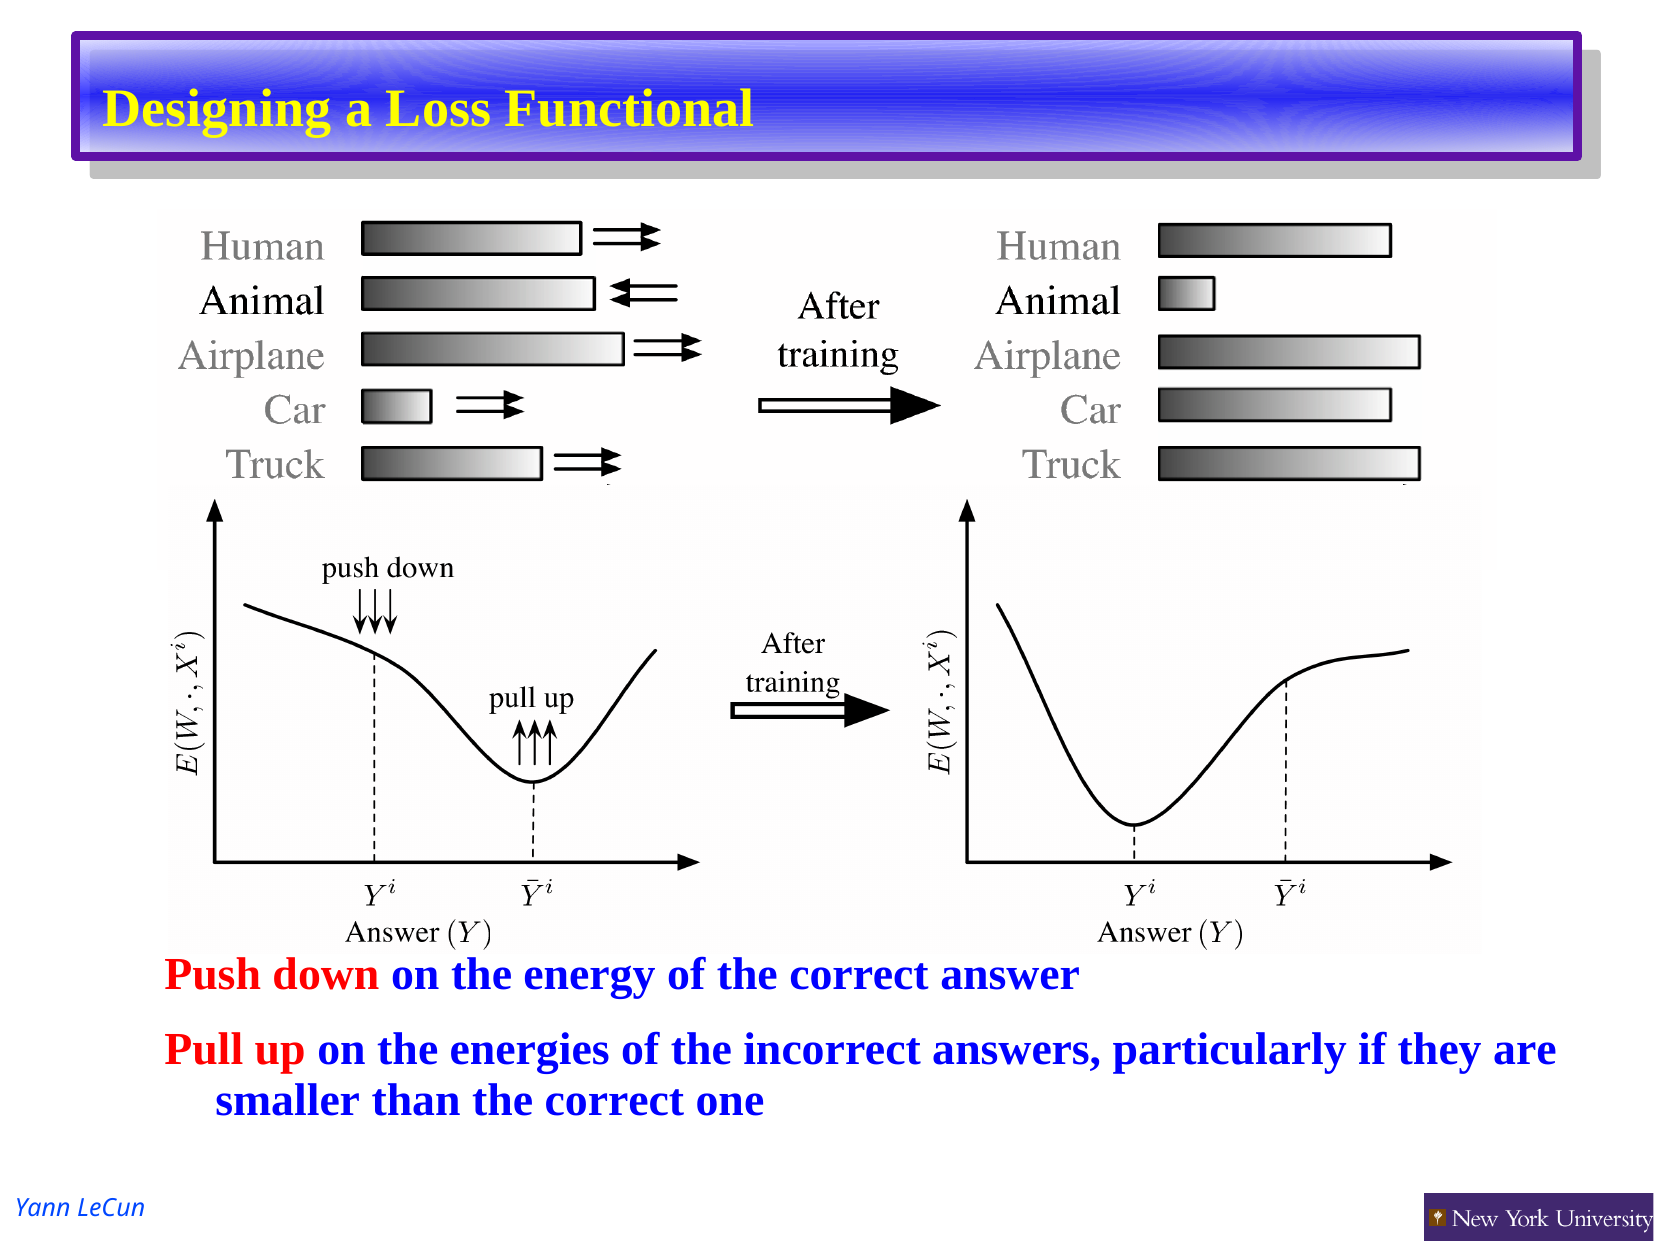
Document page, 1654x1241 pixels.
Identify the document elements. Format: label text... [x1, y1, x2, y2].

picture [1424, 1193, 1654, 1241]
picture [157, 209, 1497, 954]
title Designing a Loss Functional [75, 35, 1578, 157]
list Push down on the energy of the correct answer Pull up on the energies of the incorrect answers, particularly if they are smaller than the correct one [164, 948, 1604, 1170]
